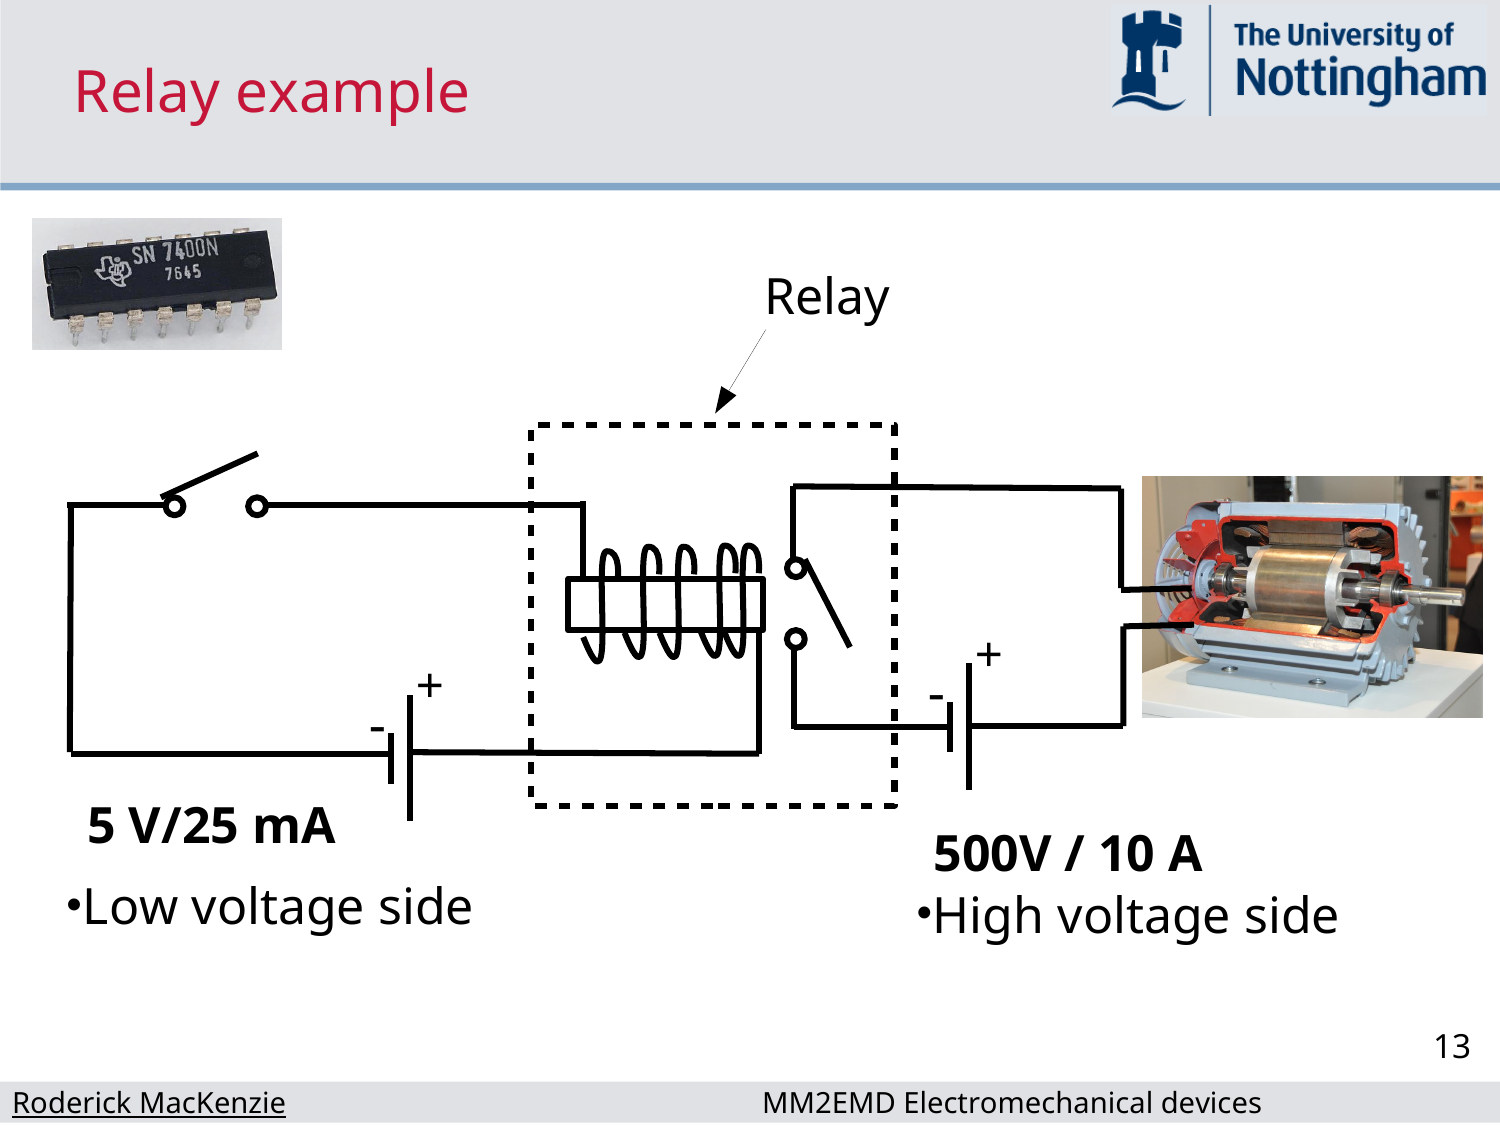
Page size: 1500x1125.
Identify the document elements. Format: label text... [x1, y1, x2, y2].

text_box <number> [1418, 1017, 1500, 1088]
title Relay example [59, 37, 1297, 143]
text_box + [959, 613, 1019, 689]
text_box 5 V/25 mA [72, 785, 390, 861]
text_box Low voltage side [50, 867, 555, 958]
picture [1111, 4, 1487, 116]
text_box - [913, 651, 960, 727]
picture [1142, 476, 1483, 718]
text_box High voltage side [900, 875, 1405, 966]
text_box + [400, 645, 459, 721]
text_box Relay [732, 257, 1071, 513]
picture [32, 218, 282, 350]
text_box 500V / 10 A [919, 814, 1271, 875]
text_box - [354, 683, 401, 759]
